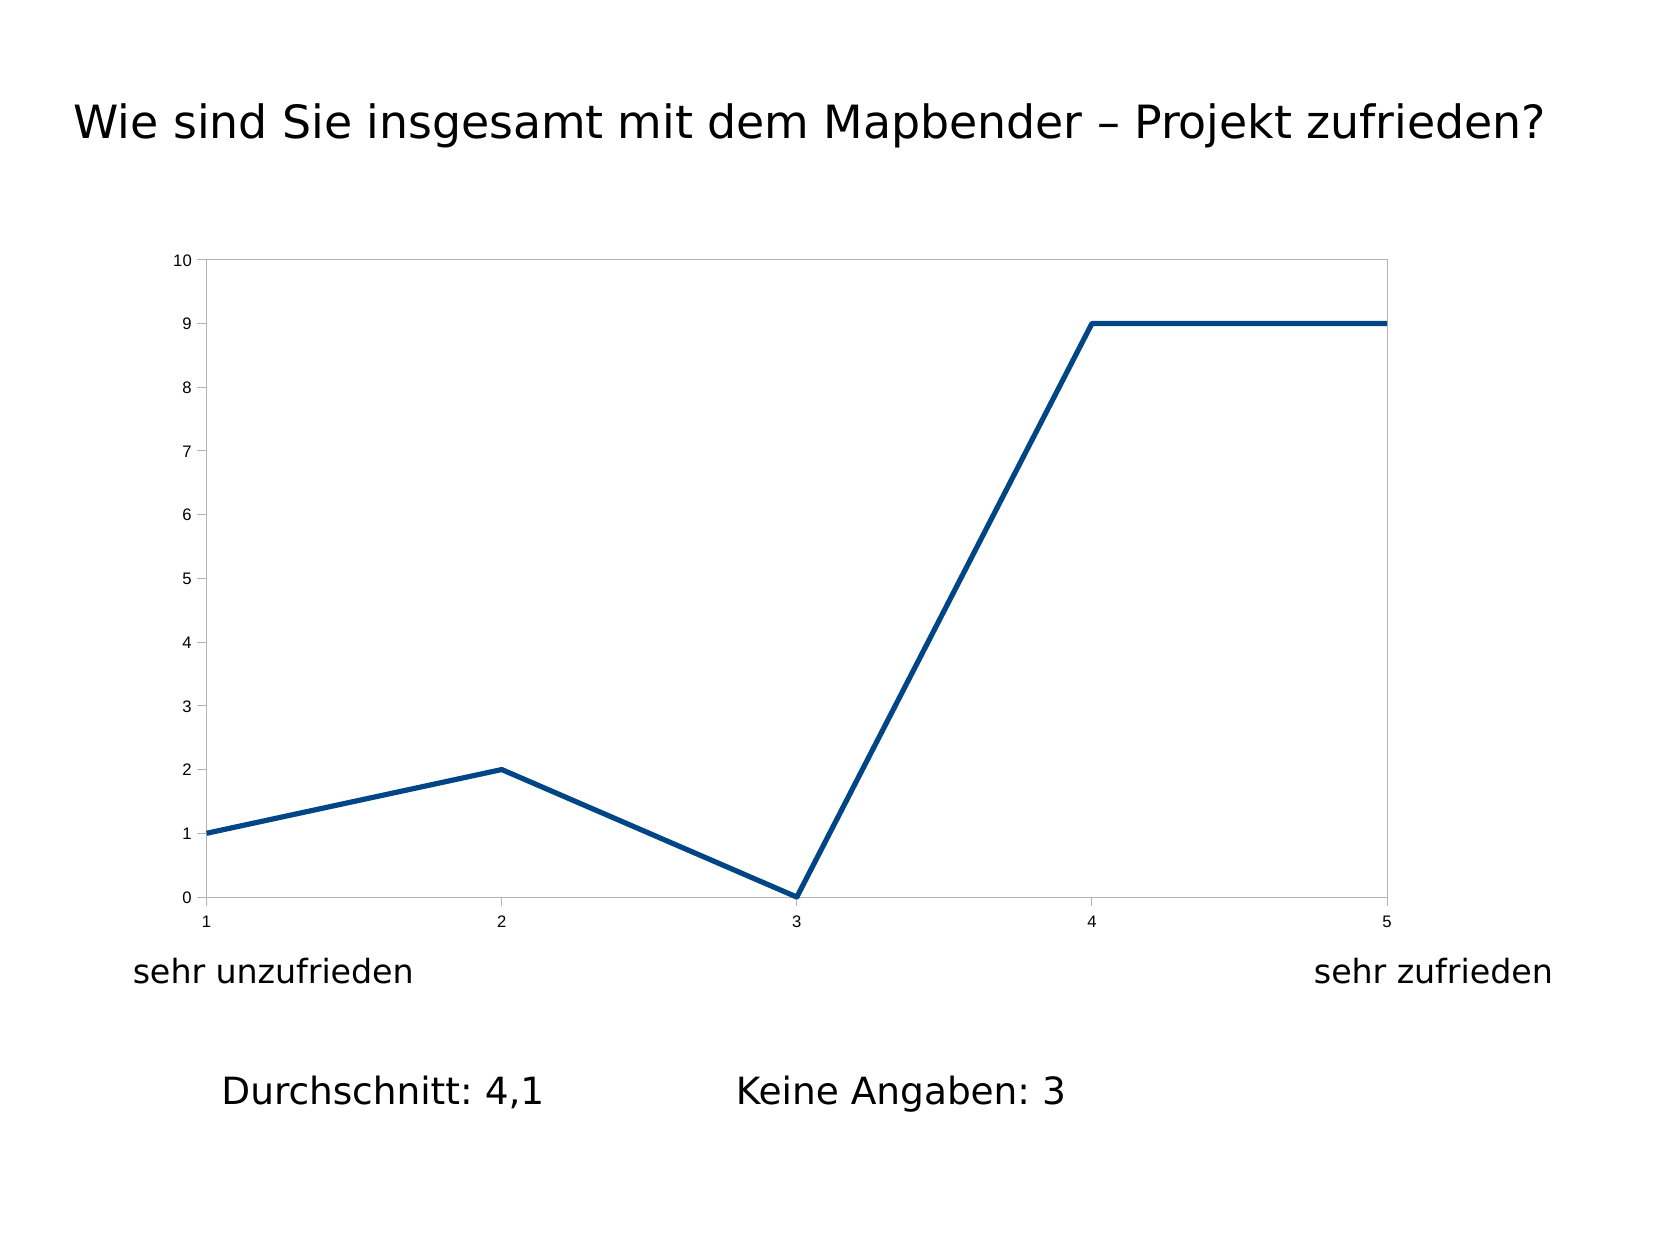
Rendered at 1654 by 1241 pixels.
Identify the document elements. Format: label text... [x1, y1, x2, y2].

text_box Durchschnitt: 4,1 Keine Angaben: 3 [206, 1062, 1418, 1122]
text_box Wie sind Sie insgesamt mit dem Mapbender – Projekt zufrieden? [59, 88, 1565, 157]
text_box sehr zufrieden [1299, 944, 1595, 999]
chart [147, 236, 1418, 945]
text_box sehr unzufrieden [118, 944, 443, 999]
